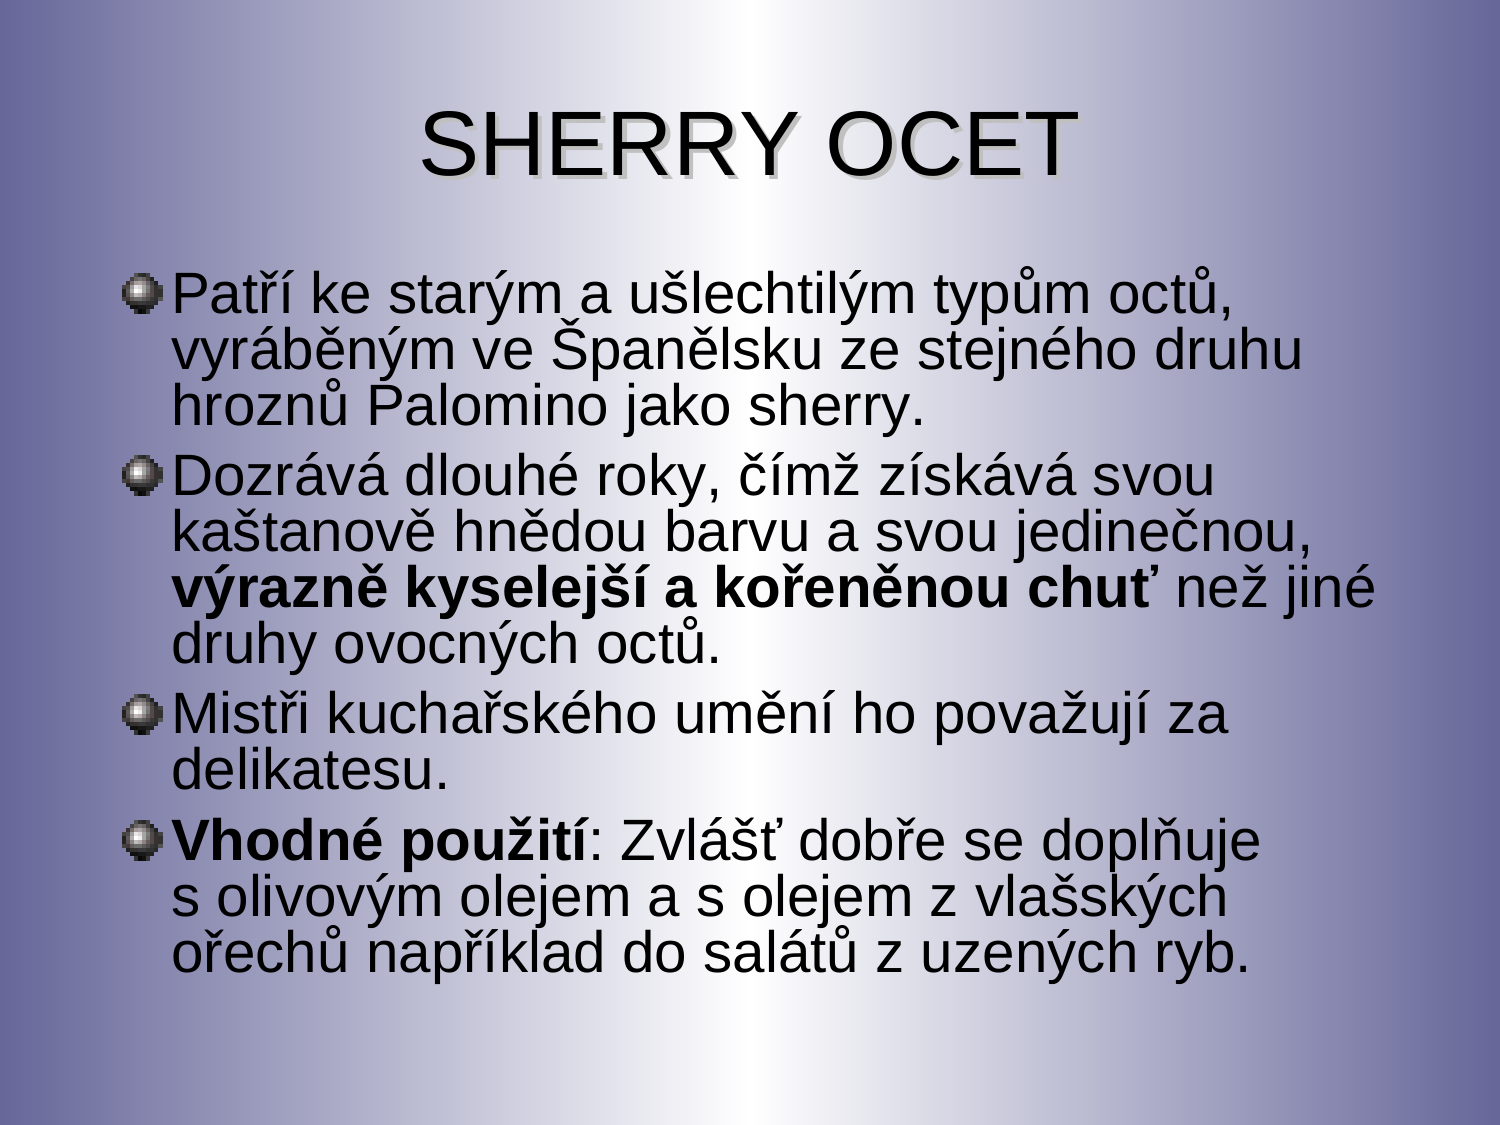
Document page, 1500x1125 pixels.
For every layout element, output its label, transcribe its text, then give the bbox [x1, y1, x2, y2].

title SHERRY OCET [75, 45, 1426, 233]
list Patří ke starým a ušlechtilým typům octů, vyráběným ve Španělsku ze stejného druhu hroznů Palomino jako sherry. Dozrává dlouhé roky, čímž získává svou kaštanově hnědou barvu a svou jedinečnou, výrazně kyselejší a kořeněnou chuť než jiné druhy ovocných octů. Mistři kuchařského umění ho považují za delikatesu. Vhodné použití: Zvlášť dobře se doplňuje s olivovým olejem a s olejem z vlašských ořechů například do salátů z uzených ryb. [99, 196, 1401, 1125]
